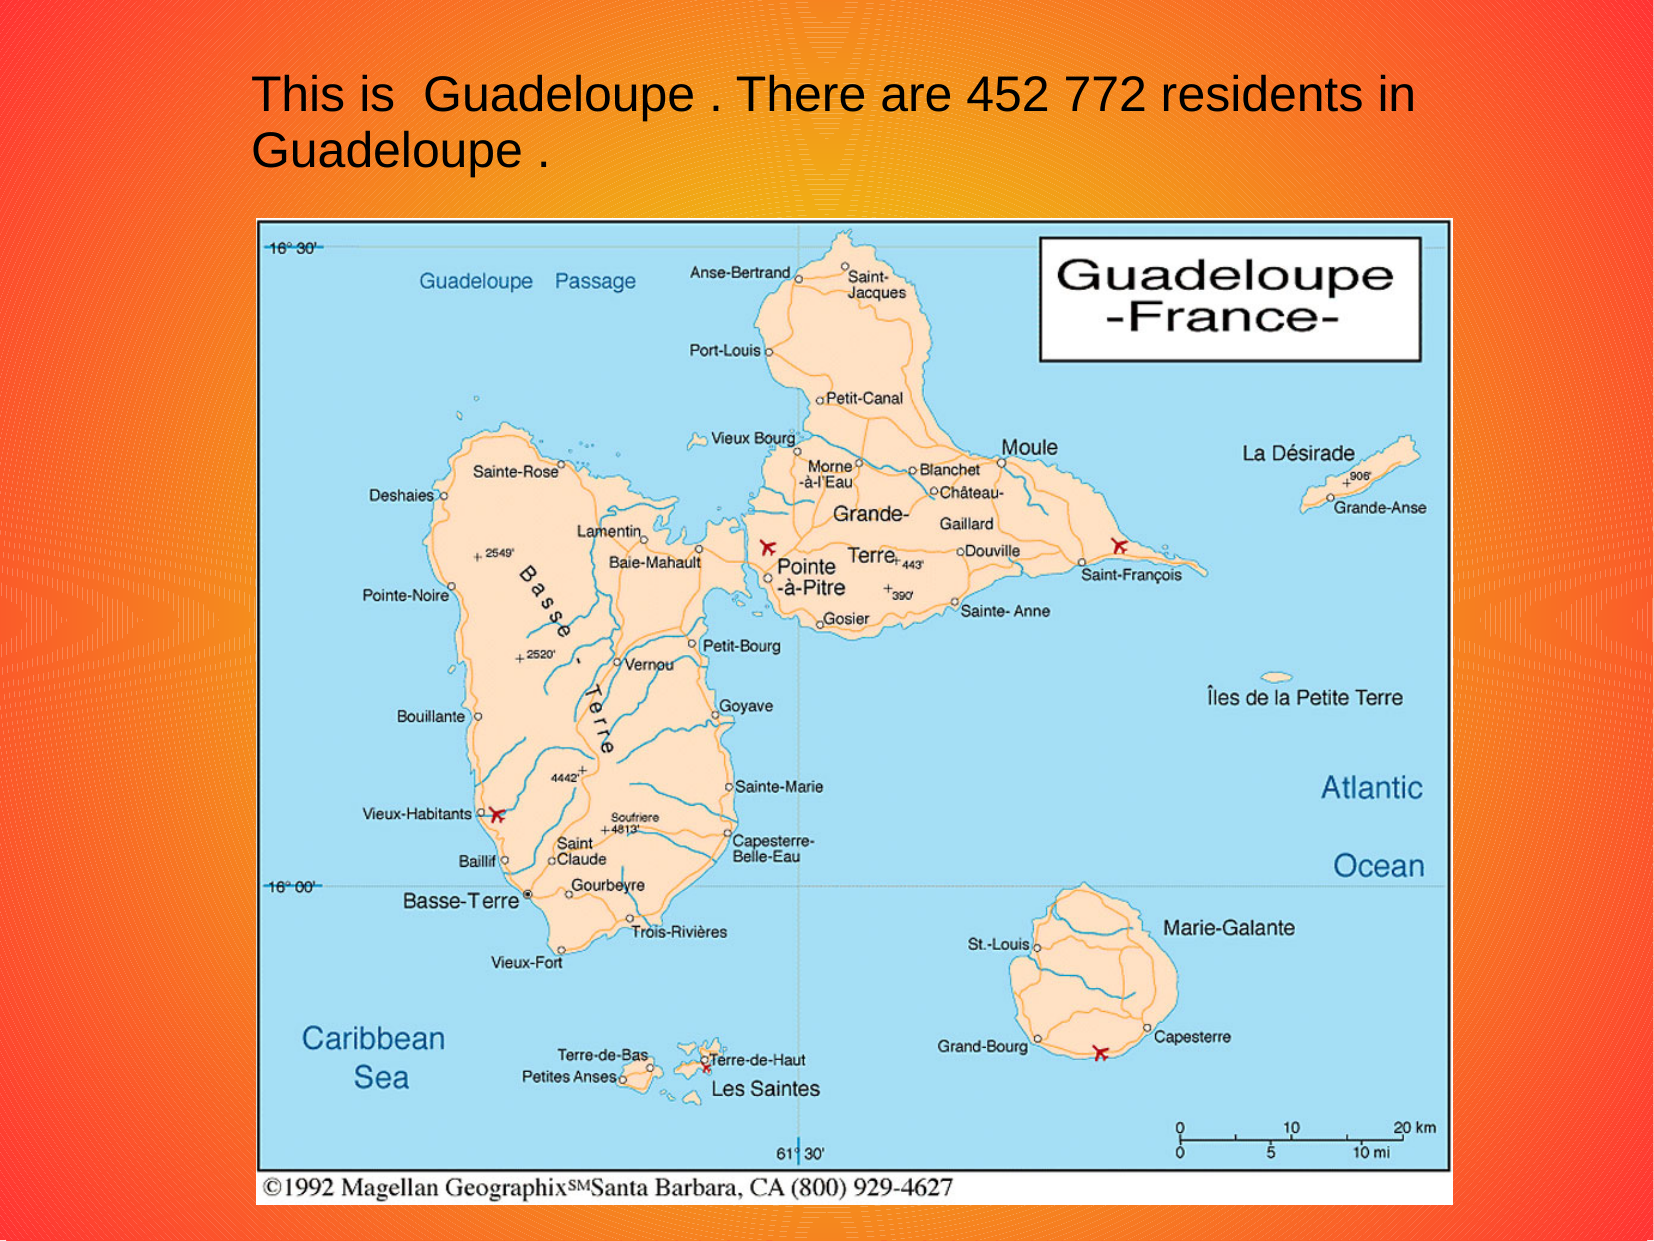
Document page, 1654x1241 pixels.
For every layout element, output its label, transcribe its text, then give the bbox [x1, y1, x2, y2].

text_box This is Guadeloupe . There are 452 772 residents in Guadeloupe . [236, 59, 1489, 186]
picture [256, 218, 1453, 1205]
